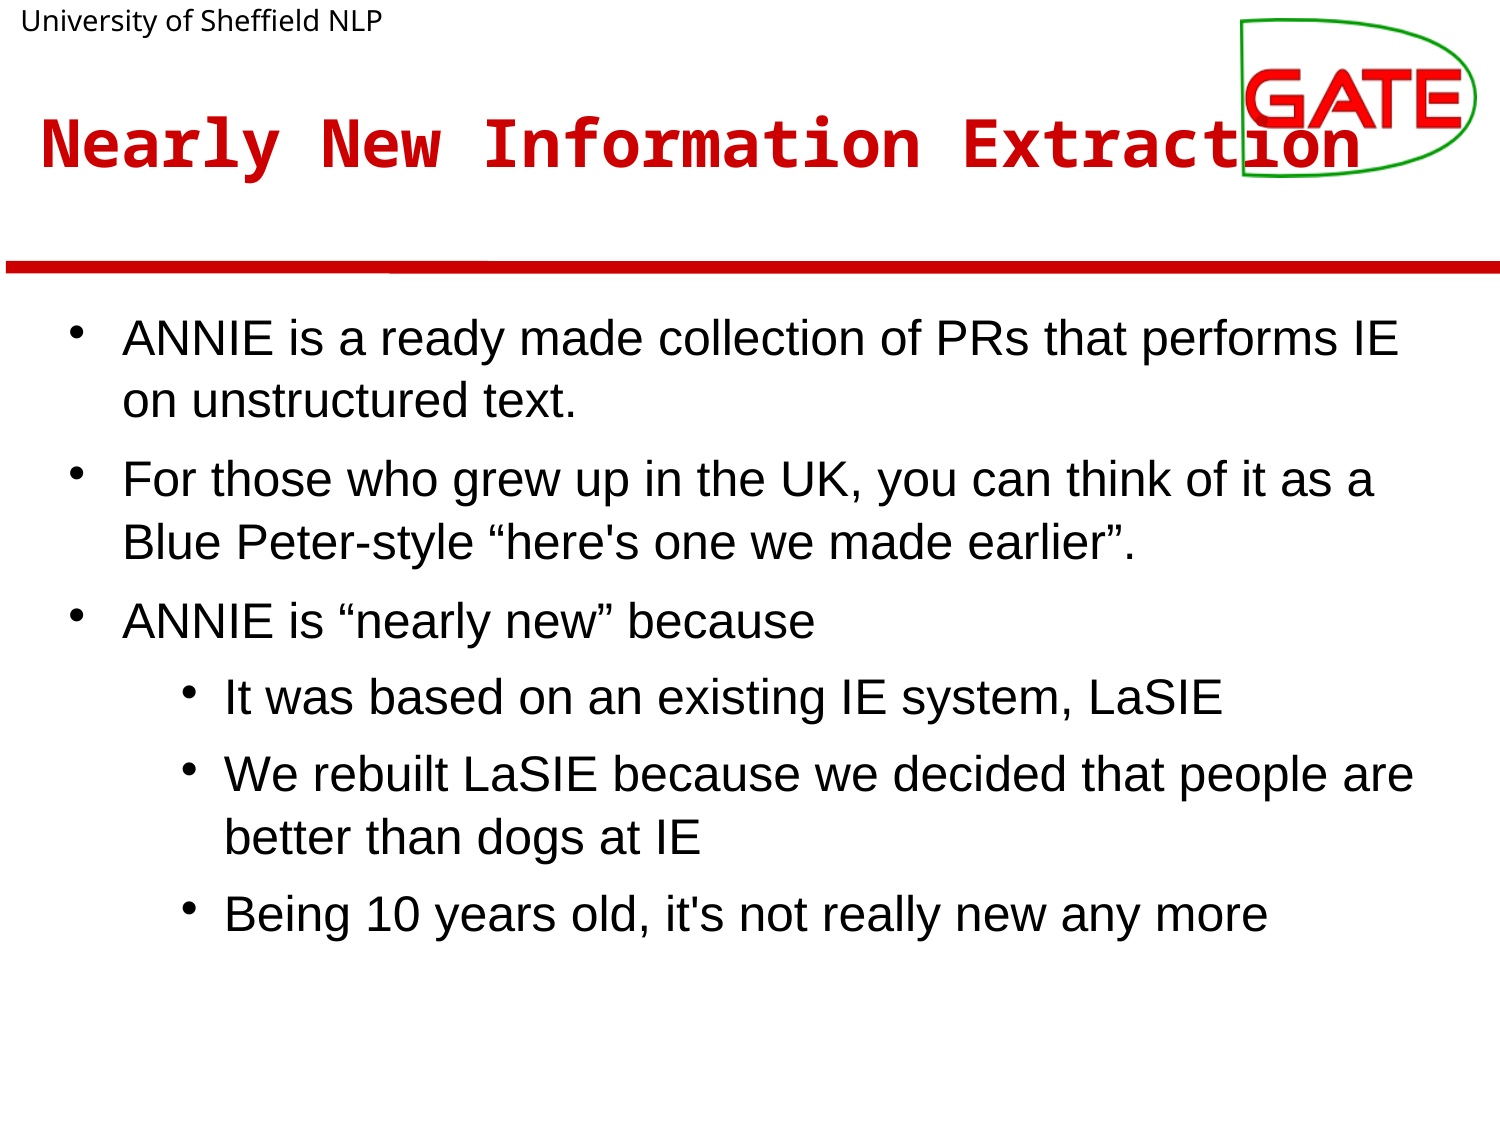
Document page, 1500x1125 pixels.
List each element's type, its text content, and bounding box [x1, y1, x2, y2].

text_box ANNIE is a ready made collection of PRs that performs IE on unstructured text. For those who grew up in the UK, you can think of it as a Blue Peter-style “here's one we made earlier”. ANNIE is “nearly new” because It was based on an existing IE system, LaSIE We rebuilt LaSIE because we decided that people are better than dogs at IE Being 10 years old, it's not really new any more [29, 295, 1477, 1125]
picture [1240, 18, 1477, 178]
text_box Nearly New Information Extraction [41, 45, 1387, 243]
